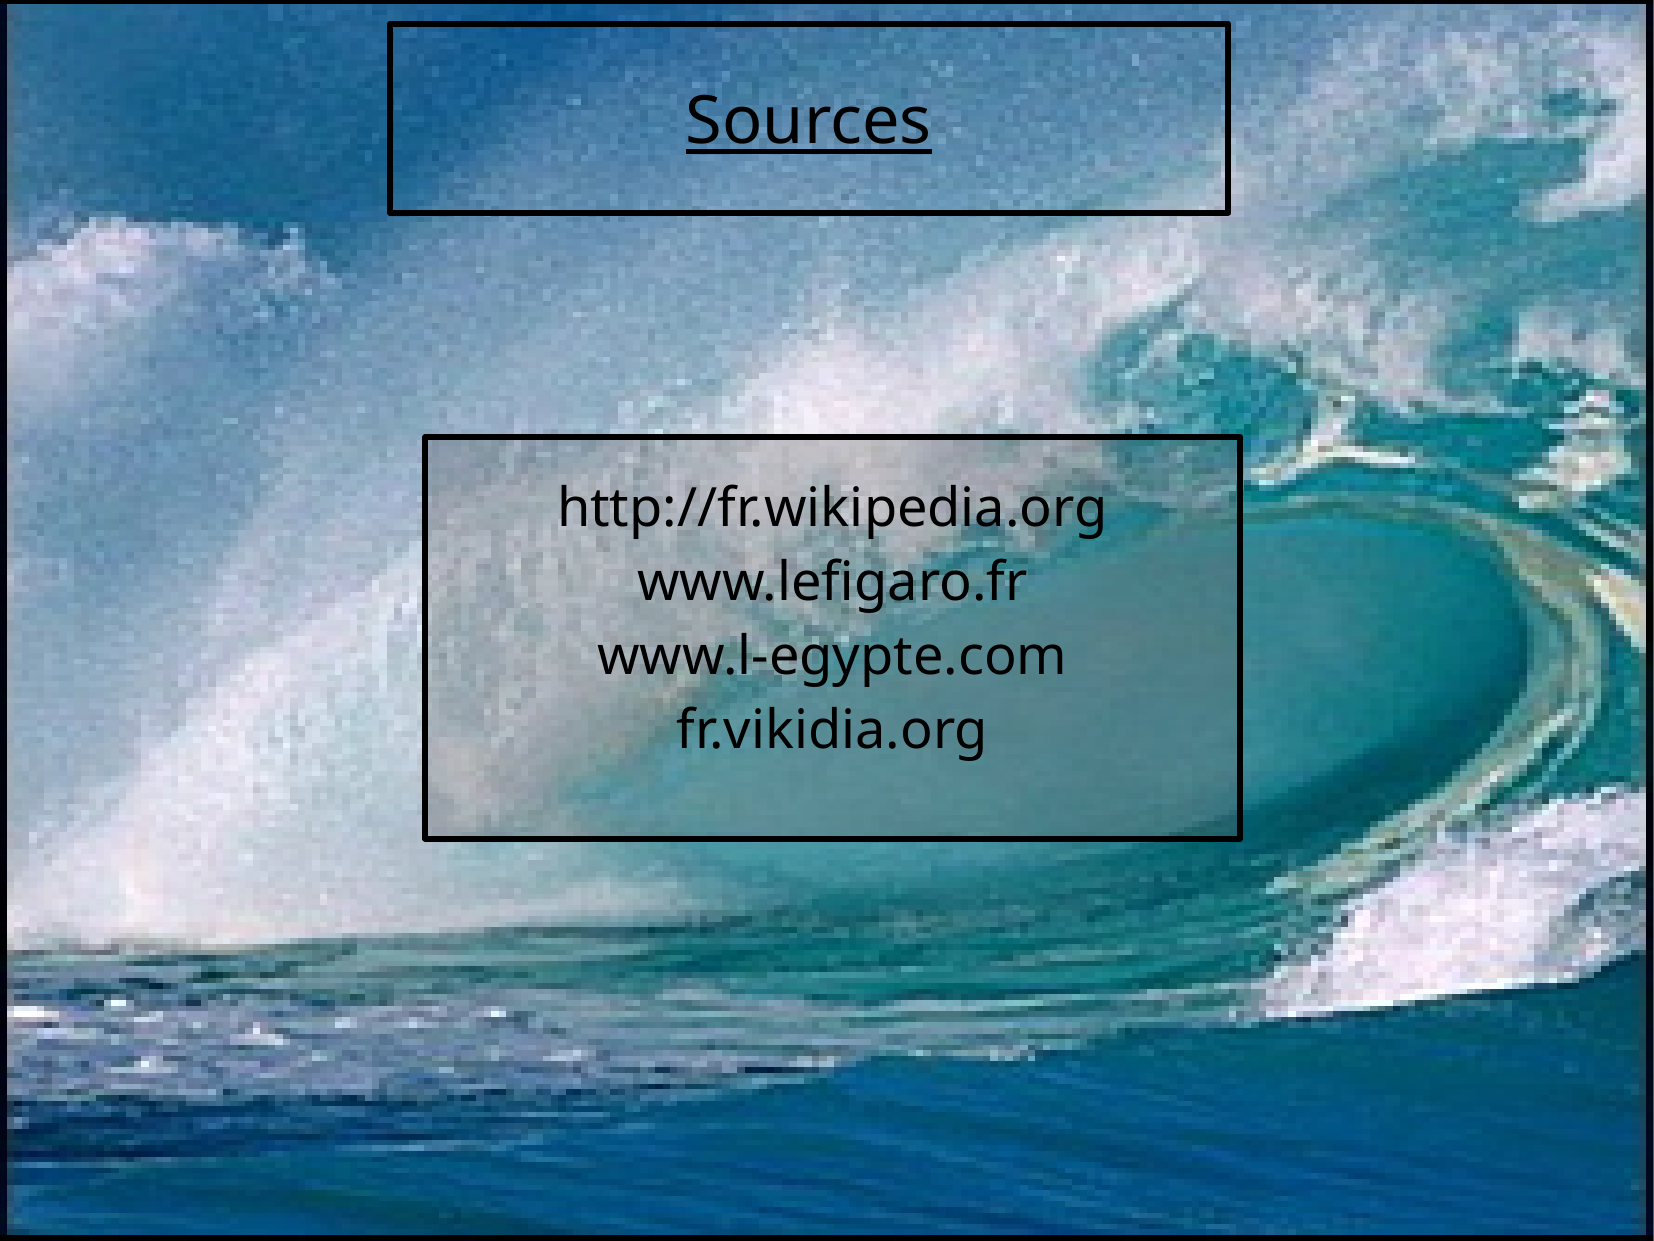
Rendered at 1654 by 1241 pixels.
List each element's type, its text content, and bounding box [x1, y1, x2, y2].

text_box http://fr.wikipedia.org www.lefigaro.fr www.l-egypte.com fr.vikidia.org [425, 437, 1241, 839]
picture [0, 0, 1654, 1241]
text_box Sources [389, 23, 1229, 213]
